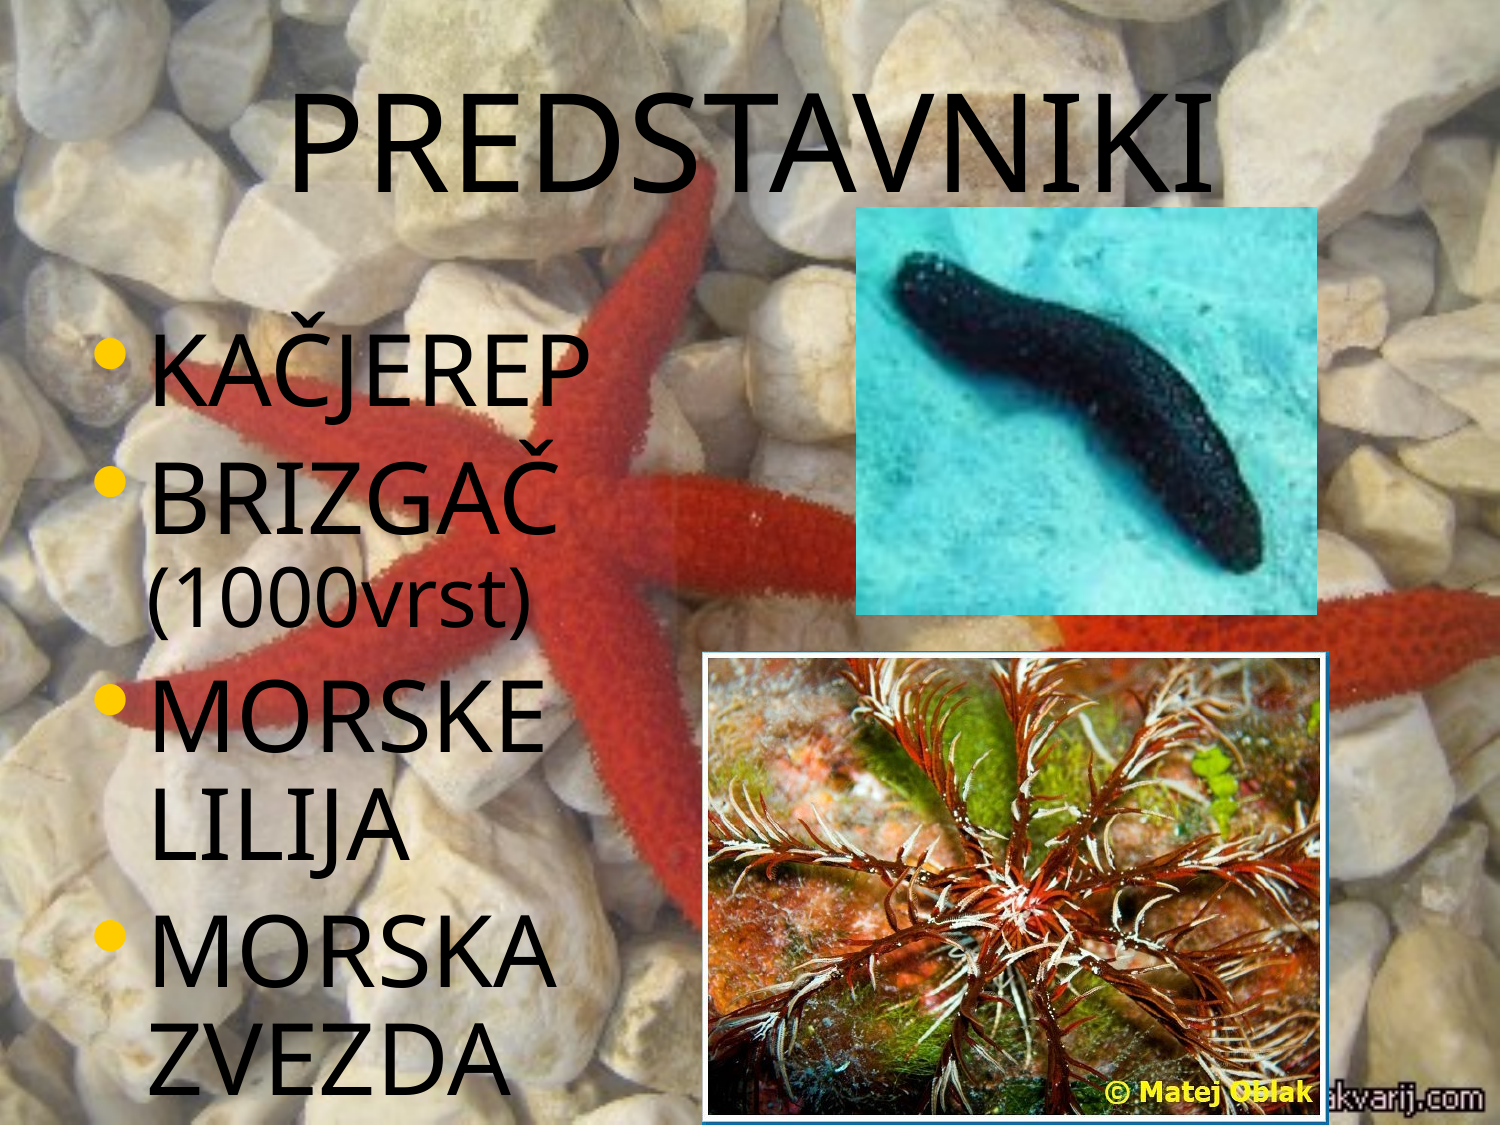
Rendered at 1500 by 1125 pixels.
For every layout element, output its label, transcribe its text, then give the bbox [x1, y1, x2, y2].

picture [0, 207, 1500, 1125]
list KAČJEREP BRIZGAČ (1000vrst) MORSKE LILIJA MORSKA ZVEZDA MORSKI JEŽ (1000vrst) [75, 312, 738, 988]
title PREDSTAVNIKI [0, 0, 1500, 275]
